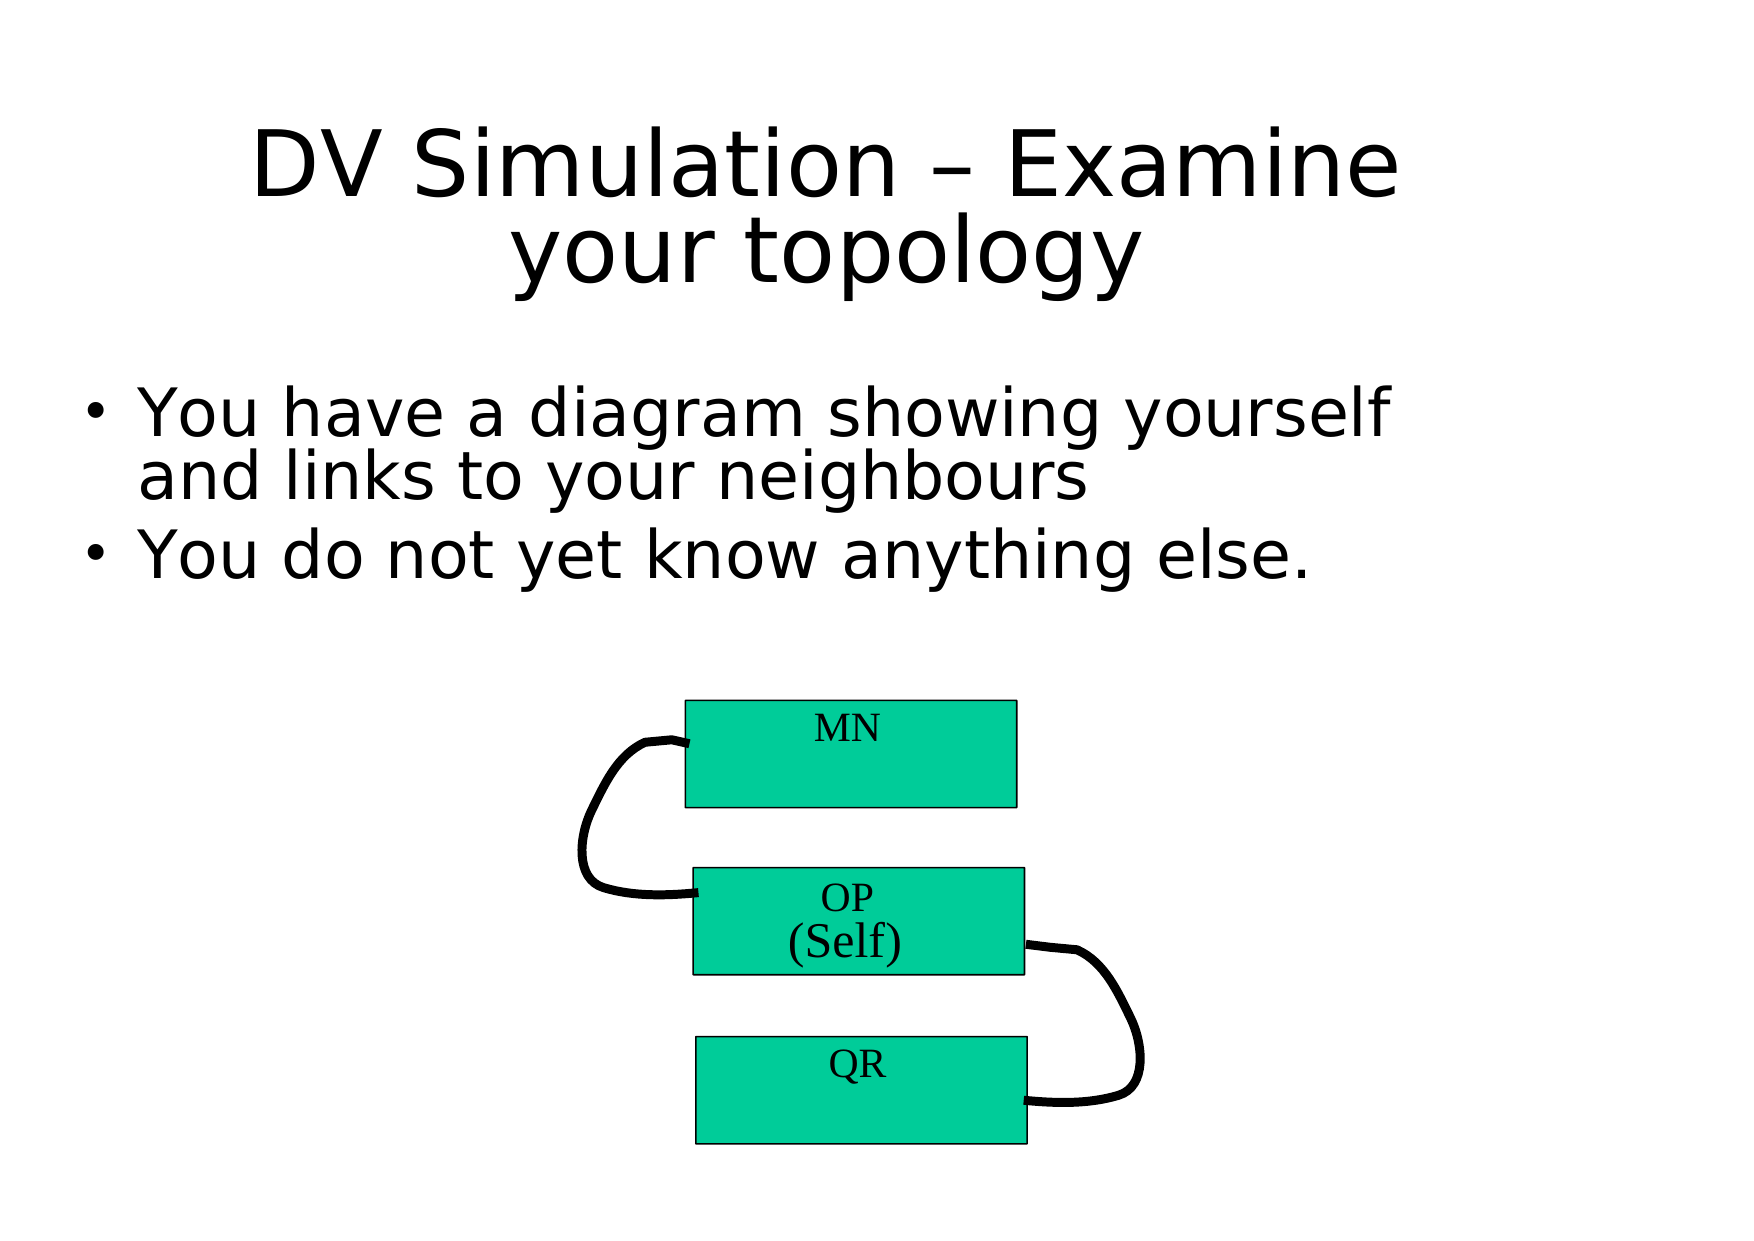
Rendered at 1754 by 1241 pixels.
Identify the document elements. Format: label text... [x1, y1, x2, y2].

list You have a diagram showing yourself and links to your neighbours You do not yet know anything else. [69, 378, 1476, 1224]
text_box MN [793, 699, 902, 772]
text_box OP [793, 870, 902, 942]
text_box (Self)‏ [787, 917, 900, 973]
text_box QR [803, 1036, 912, 1109]
title DV Simulation – Examine your topology [123, 90, 1530, 337]
